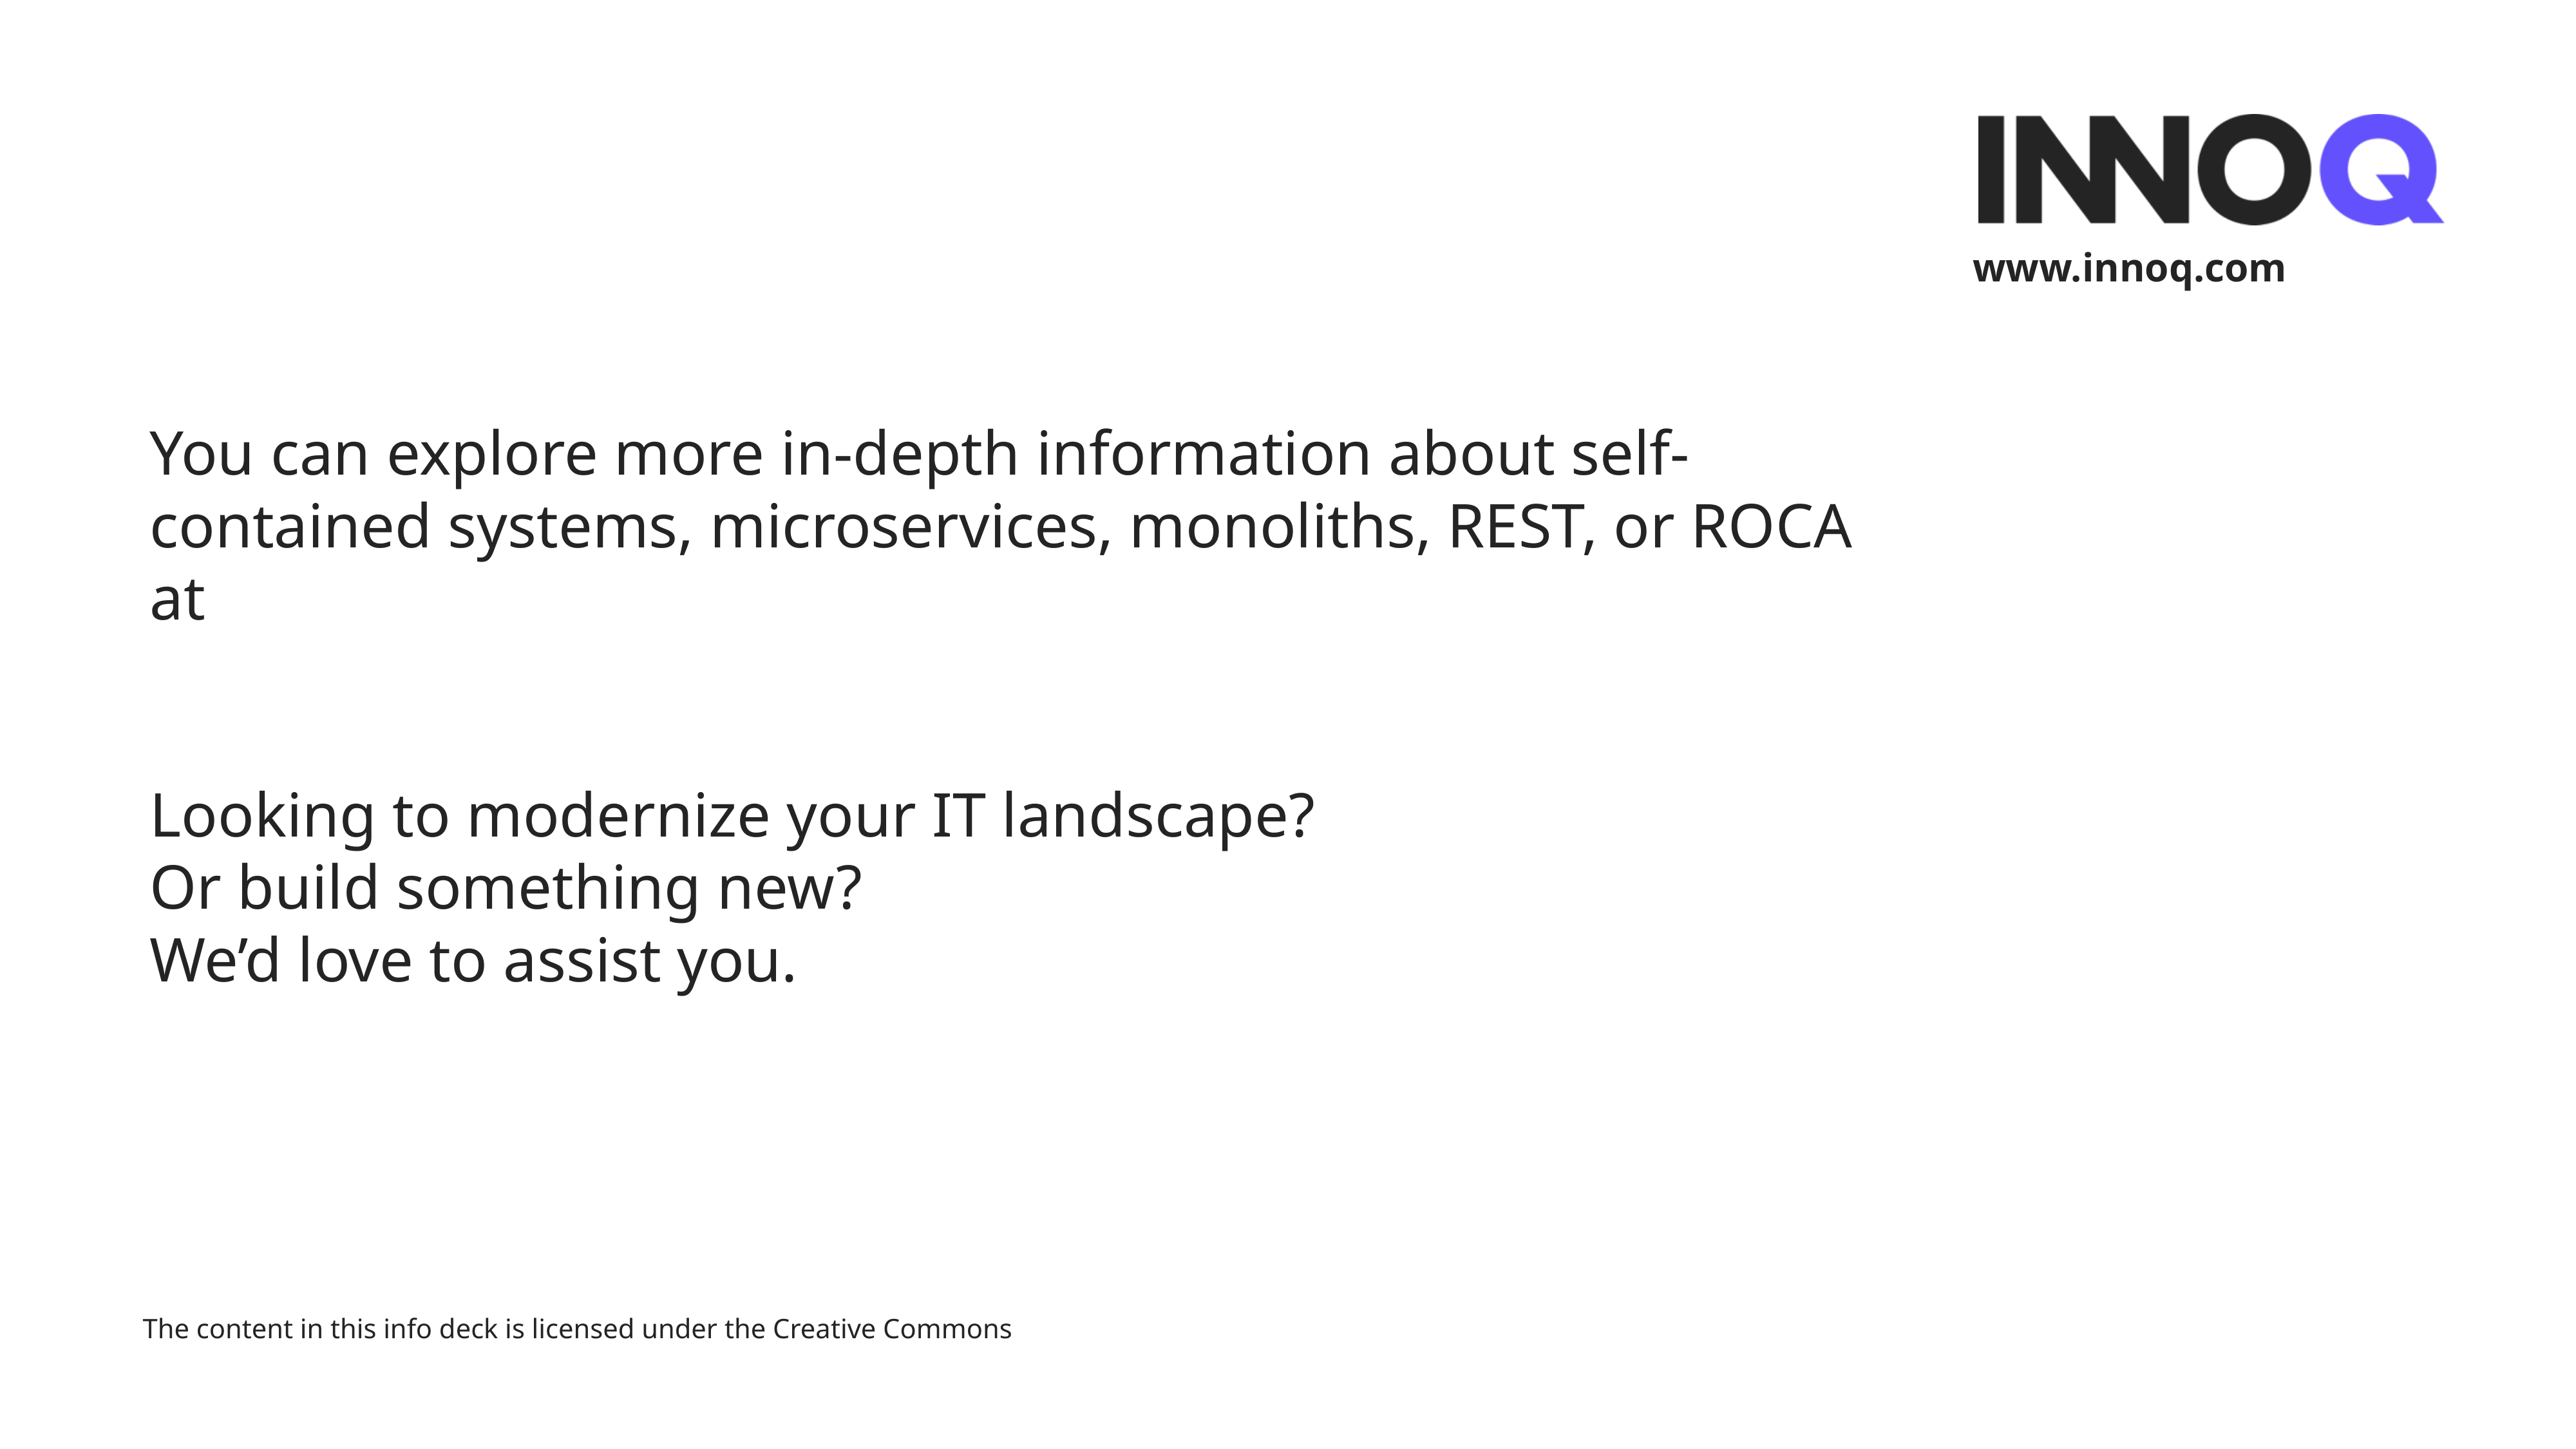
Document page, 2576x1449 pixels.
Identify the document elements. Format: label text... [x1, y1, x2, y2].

text_box Looking to modernize your IT landscape? Or build something new? We’d love to assist you. [149, 776, 1859, 1133]
text_box The content in this info deck is licensed under the Creative Commons [137, 1300, 1678, 1350]
text_box www.innoq.com [1967, 237, 2293, 295]
picture [1978, 114, 2445, 225]
text_box You can explore more in-depth information about self-contained systems, microservices, monoliths, REST, or ROCA at [149, 414, 1859, 771]
